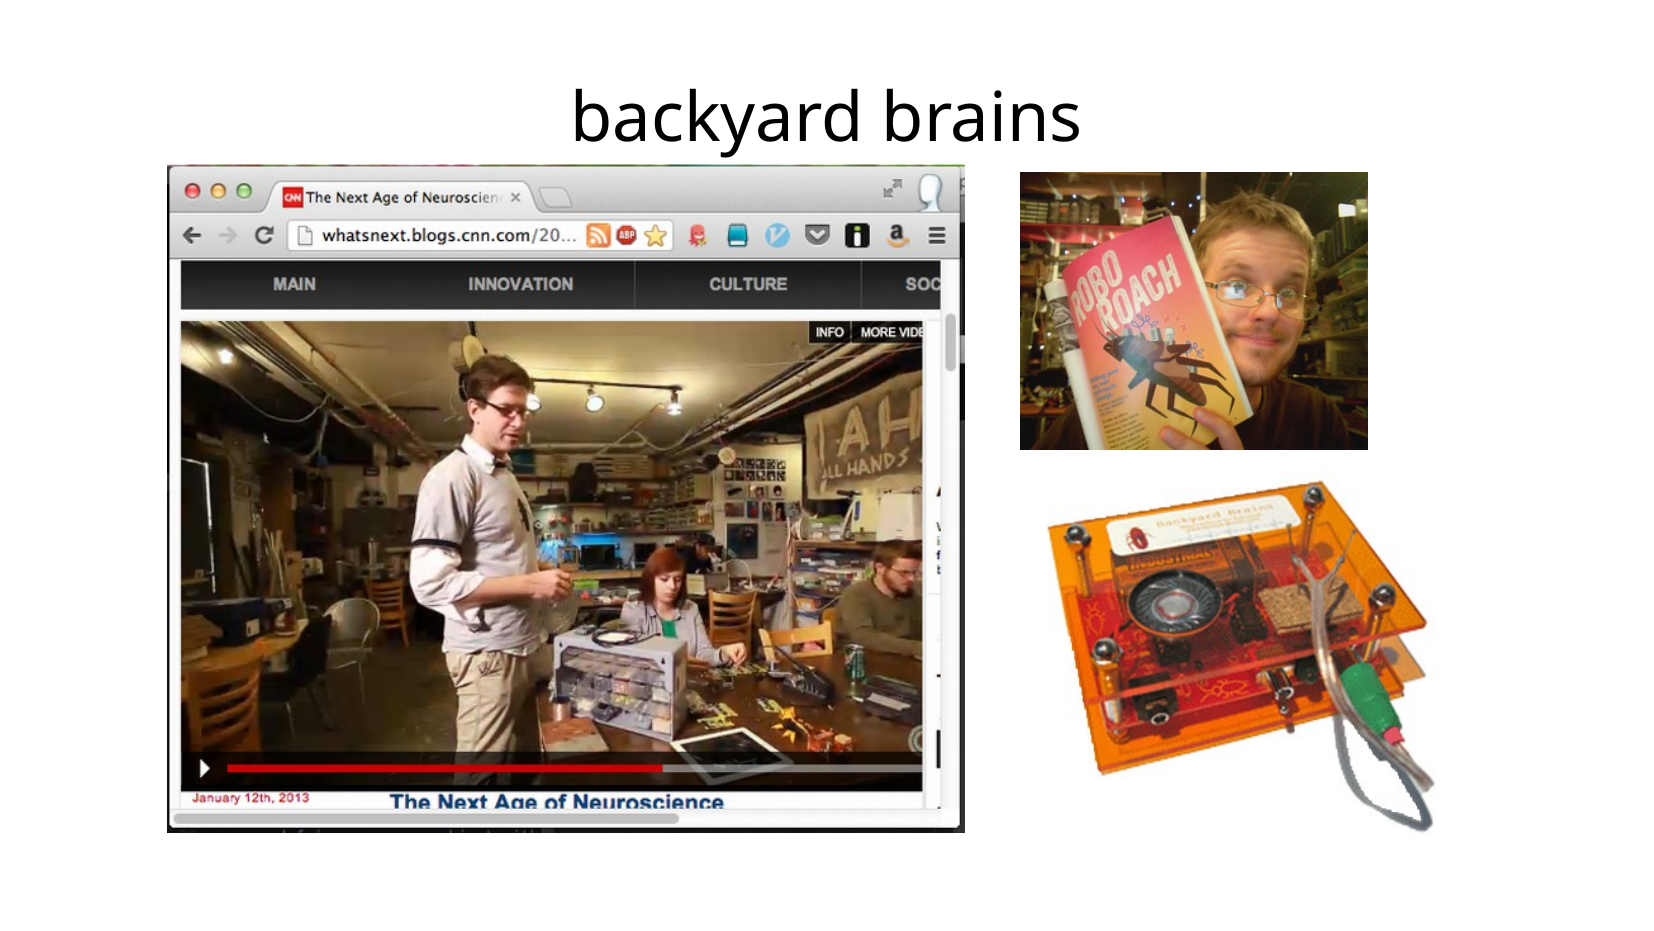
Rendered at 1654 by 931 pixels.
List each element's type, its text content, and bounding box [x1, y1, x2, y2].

picture [1009, 172, 1456, 841]
picture [167, 164, 965, 833]
title backyard brains [82, 37, 1571, 193]
